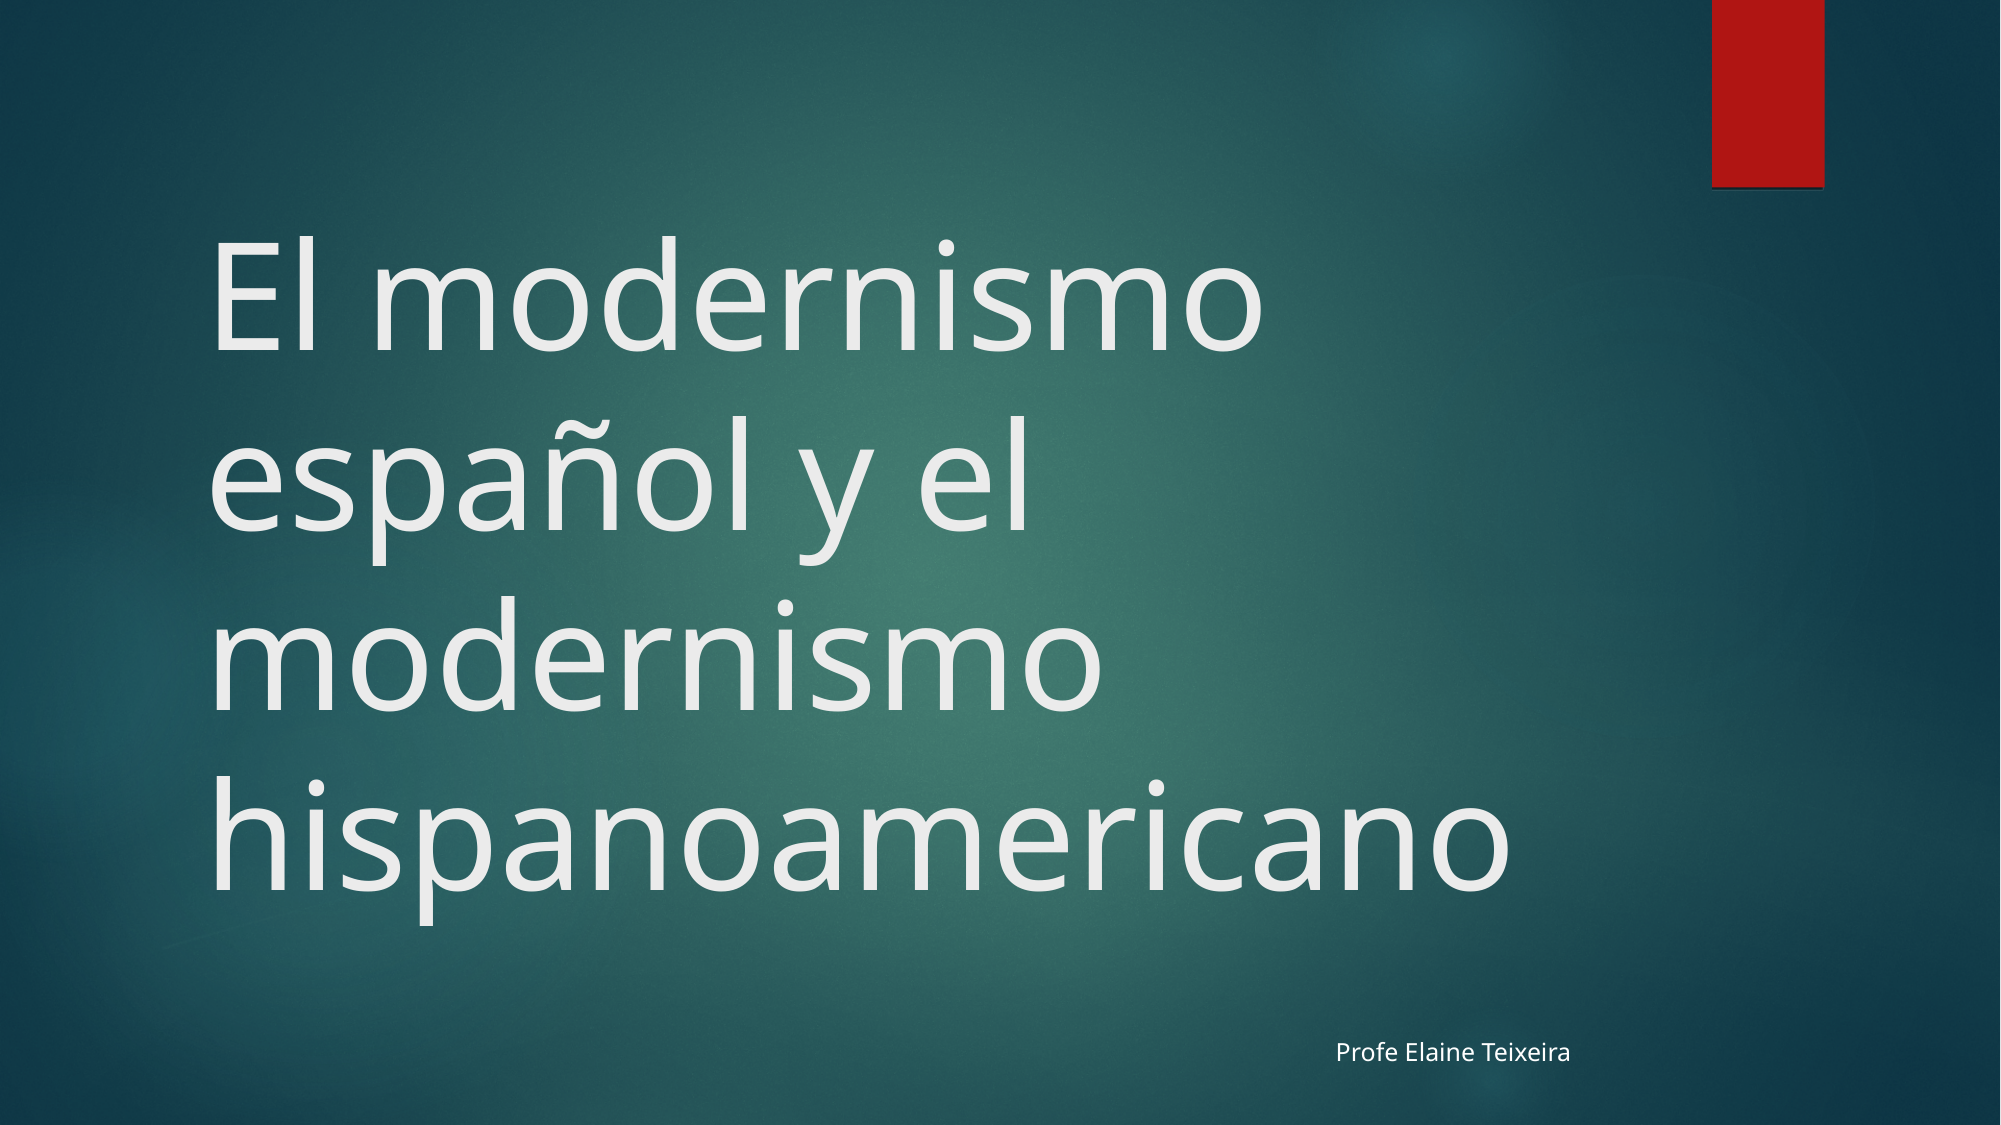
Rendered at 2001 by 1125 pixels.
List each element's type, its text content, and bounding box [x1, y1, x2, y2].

title El modernismo español y el modernismo hispanoamericano [189, 237, 1638, 929]
picture [0, 0, 2001, 1125]
footer Profe Elaine Teixeira [1320, 1023, 1954, 1074]
